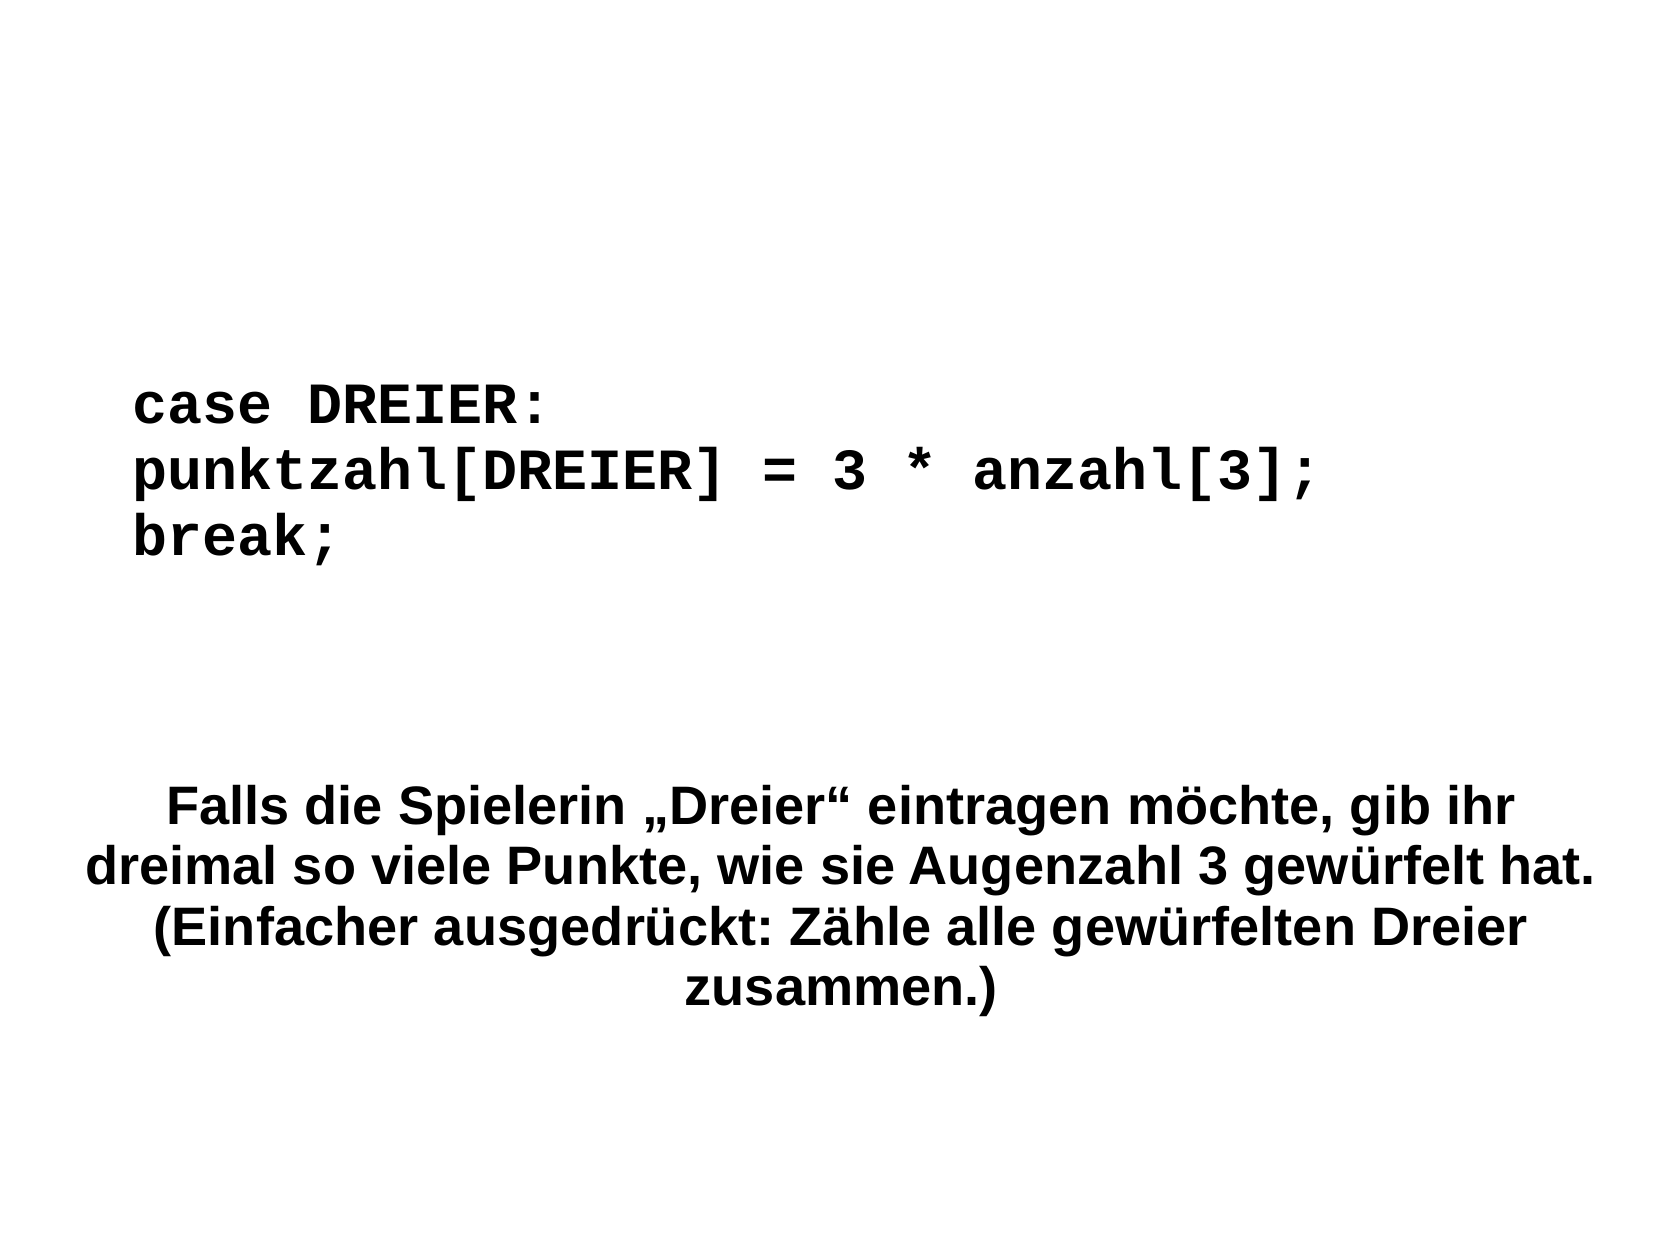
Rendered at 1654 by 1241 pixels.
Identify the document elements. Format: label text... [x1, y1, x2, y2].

text_box Falls die Spielerin „Dreier“ eintragen möchte, gib ihr dreimal so viele Punkte, wie sie Augenzahl 3 gewürfelt hat. (Einfacher ausgedrückt: Zähle alle gewürfelten Dreier zusammen.) [59, 767, 1625, 1031]
text_box case DREIER: punktzahl[DREIER] = 3 * anzahl[3]; break; [118, 367, 1595, 583]
